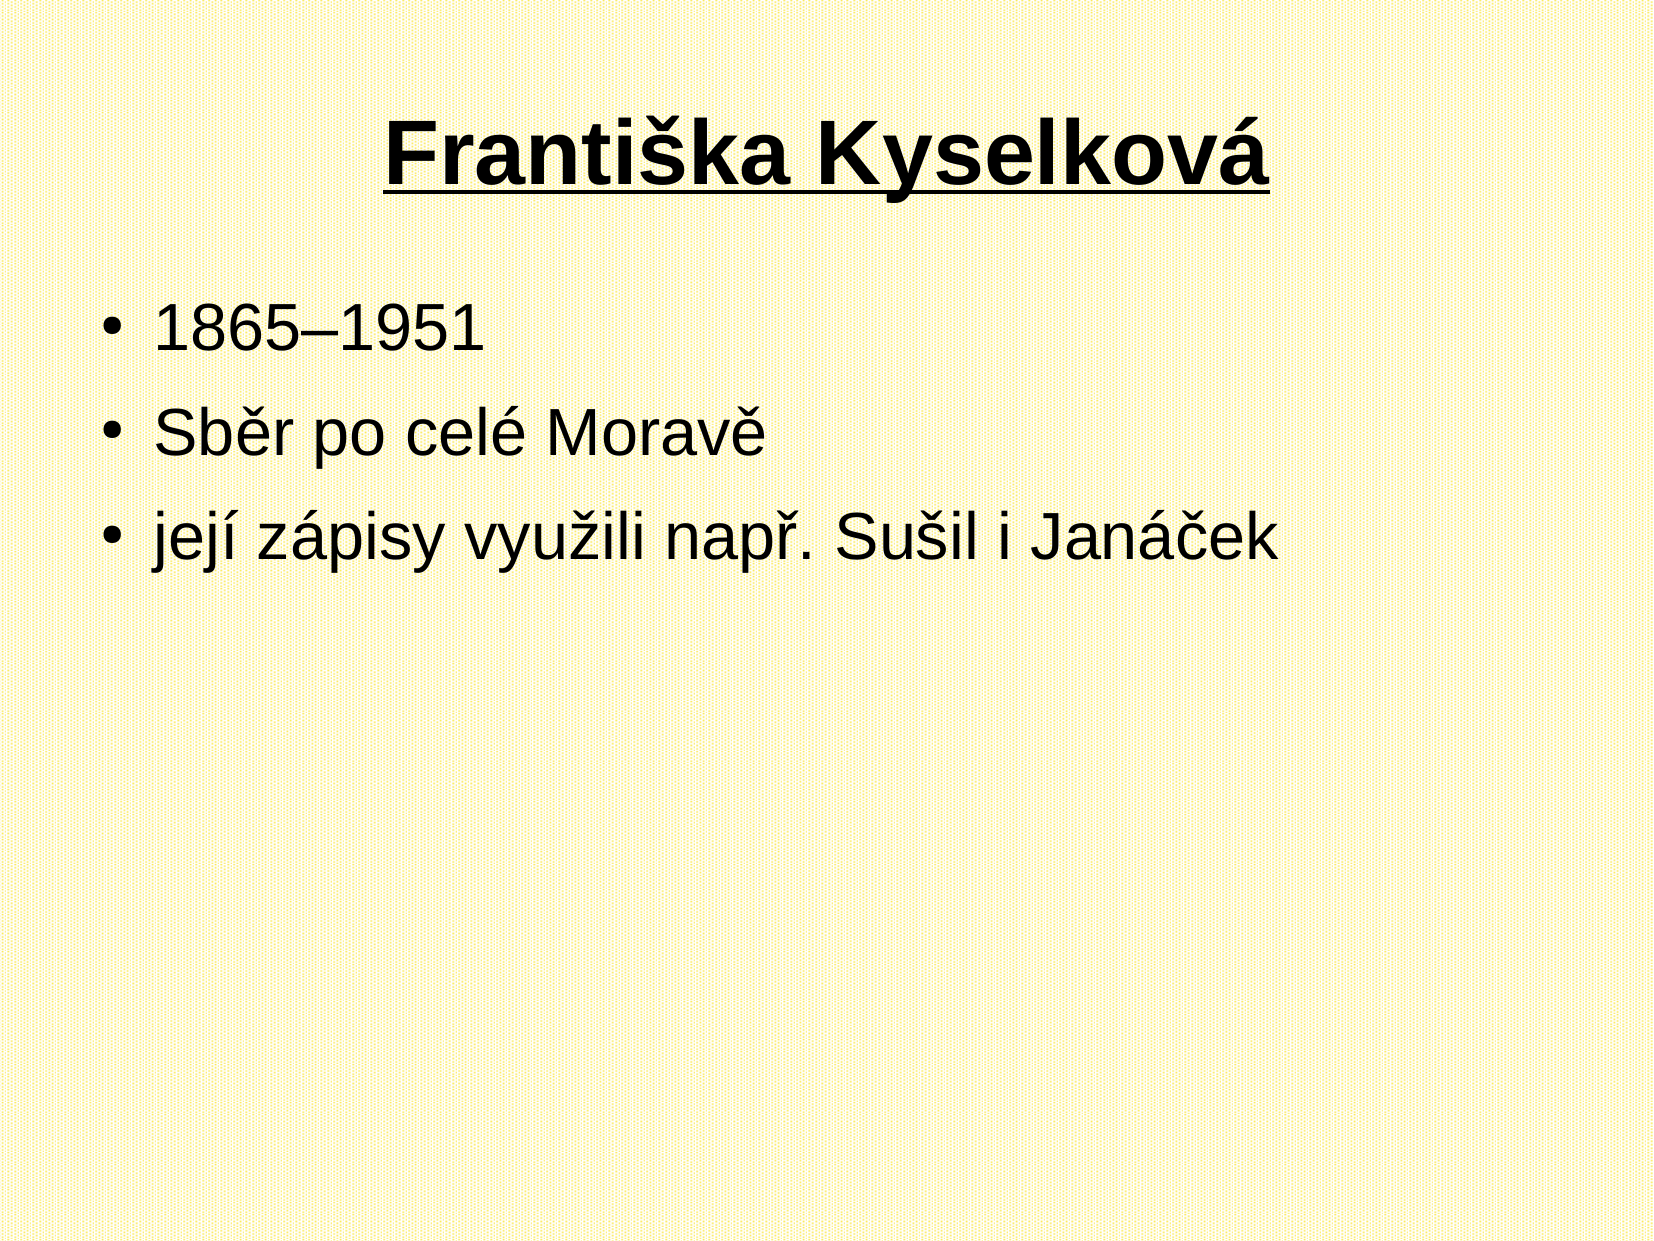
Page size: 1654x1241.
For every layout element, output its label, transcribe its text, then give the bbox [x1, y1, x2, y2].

list 1865–1951 Sběr po celé Moravě její zápisy využili např. Sušil i Janáček [82, 290, 1571, 1010]
title Františka Kyselková [82, 49, 1571, 257]
picture [0, 0, 1654, 1241]
